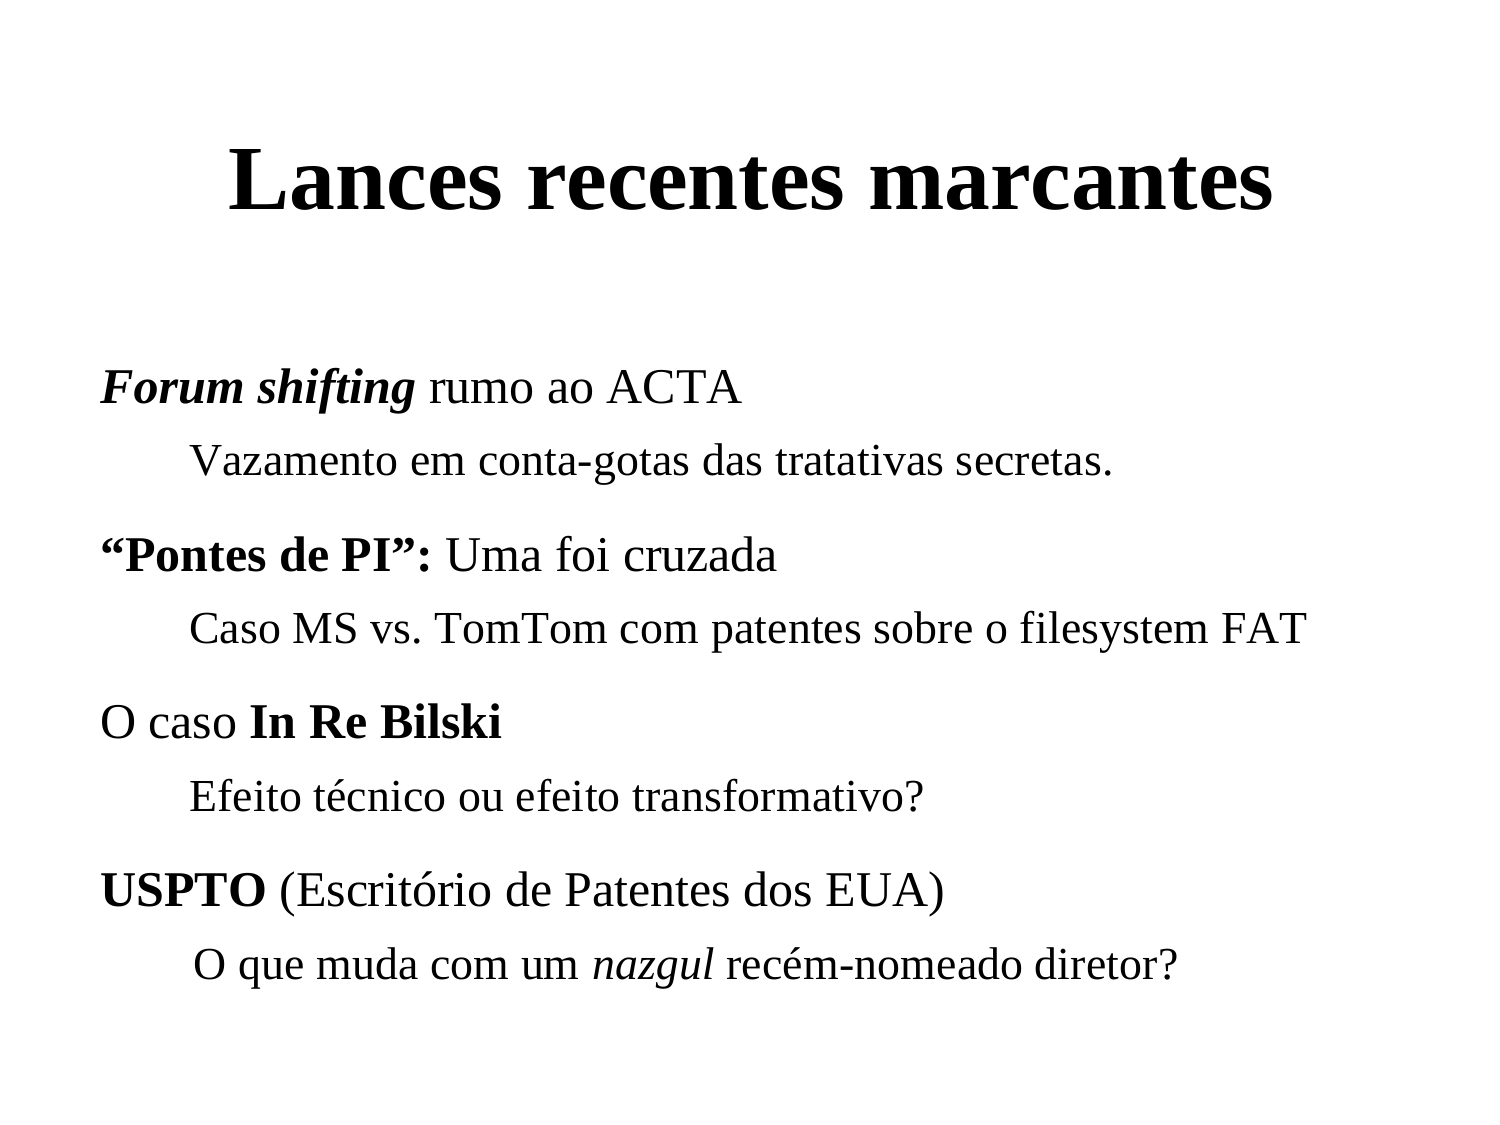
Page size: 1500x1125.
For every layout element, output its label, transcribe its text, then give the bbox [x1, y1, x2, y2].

title Lances recentes marcantes [87, 52, 1416, 307]
text_box Forum shifting rumo ao ACTA Vazamento em conta-gotas das tratativas secretas. “Pontes de PI”: Uma foi cruzada Caso MS vs. TomTom com patentes sobre o filesystem FAT O caso In Re Bilski Efeito técnico ou efeito transformativo? USPTO (Escritório de Patentes dos EUA) O que muda com um nazgul recém-nomeado diretor? [85, 334, 1421, 998]
